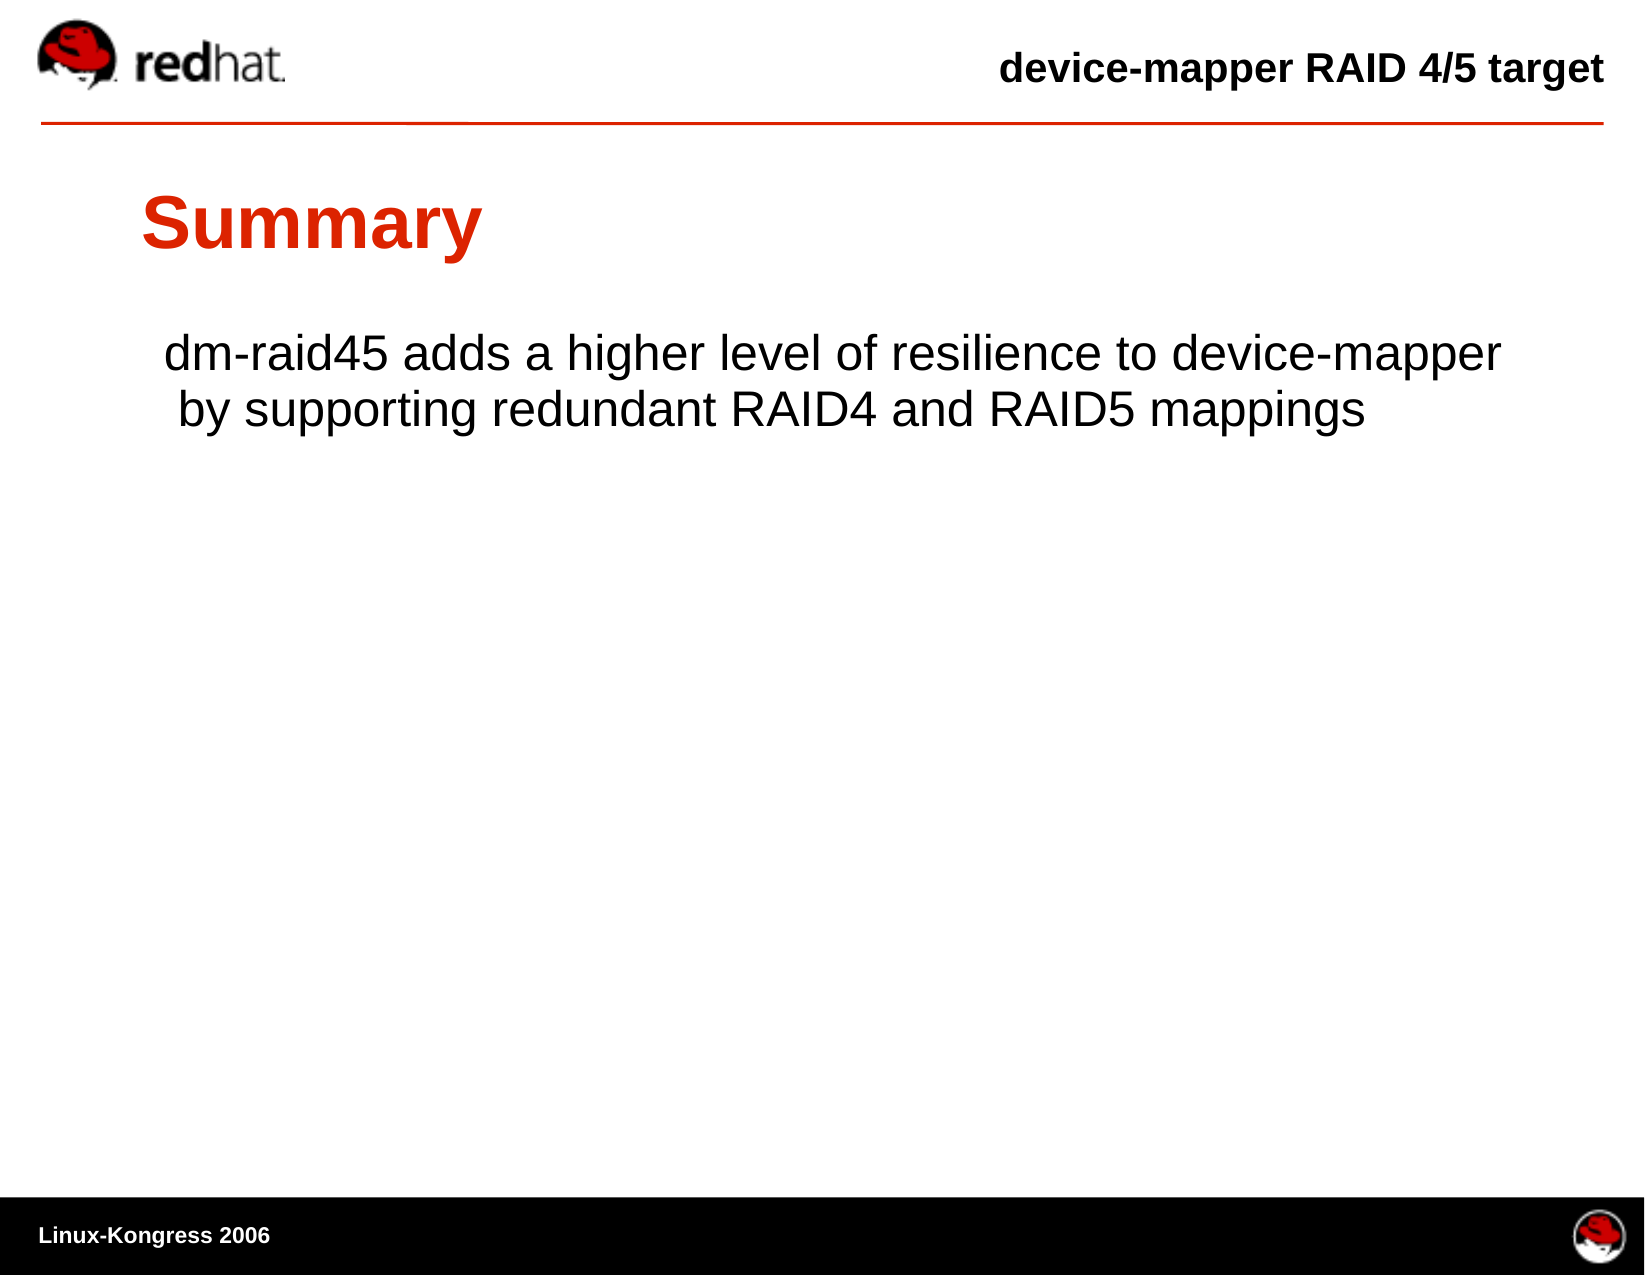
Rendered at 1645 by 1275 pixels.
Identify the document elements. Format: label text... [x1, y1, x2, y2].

text_box device-mapper RAID 4/5 target [959, 44, 1605, 97]
text_box Linux-Kongress 2006 [38, 1222, 381, 1252]
picture [36, 17, 285, 102]
text_box dm-raid45 adds a higher level of resilience to device-mapper by supporting redundant RAID4 and RAID5 mappings [150, 324, 1041, 388]
picture [1568, 1206, 1631, 1270]
text_box Summary [141, 180, 484, 274]
text_box [0, 1197, 1645, 1275]
